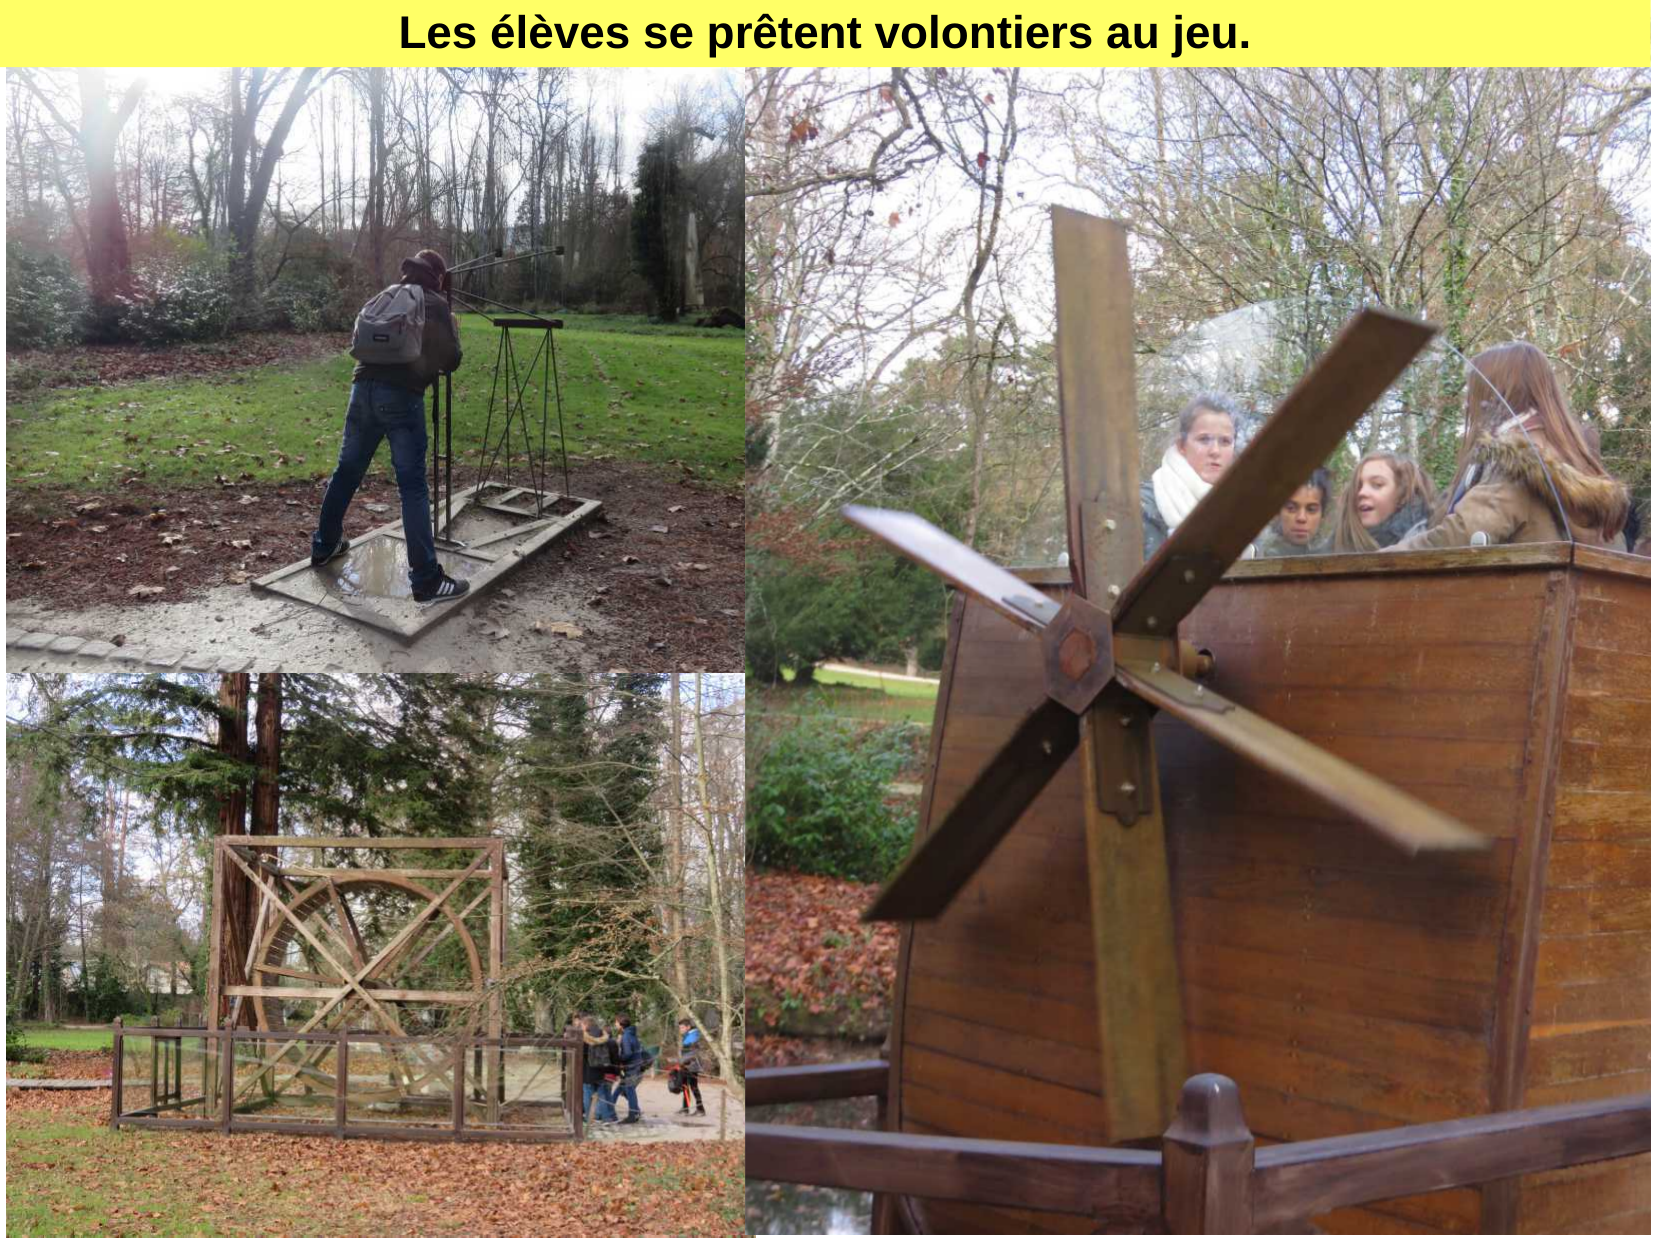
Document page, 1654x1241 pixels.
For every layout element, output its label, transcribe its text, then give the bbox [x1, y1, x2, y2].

text_box Les élèves se prêtent volontiers au jeu. [0, 0, 1651, 68]
picture [6, 68, 1651, 1238]
